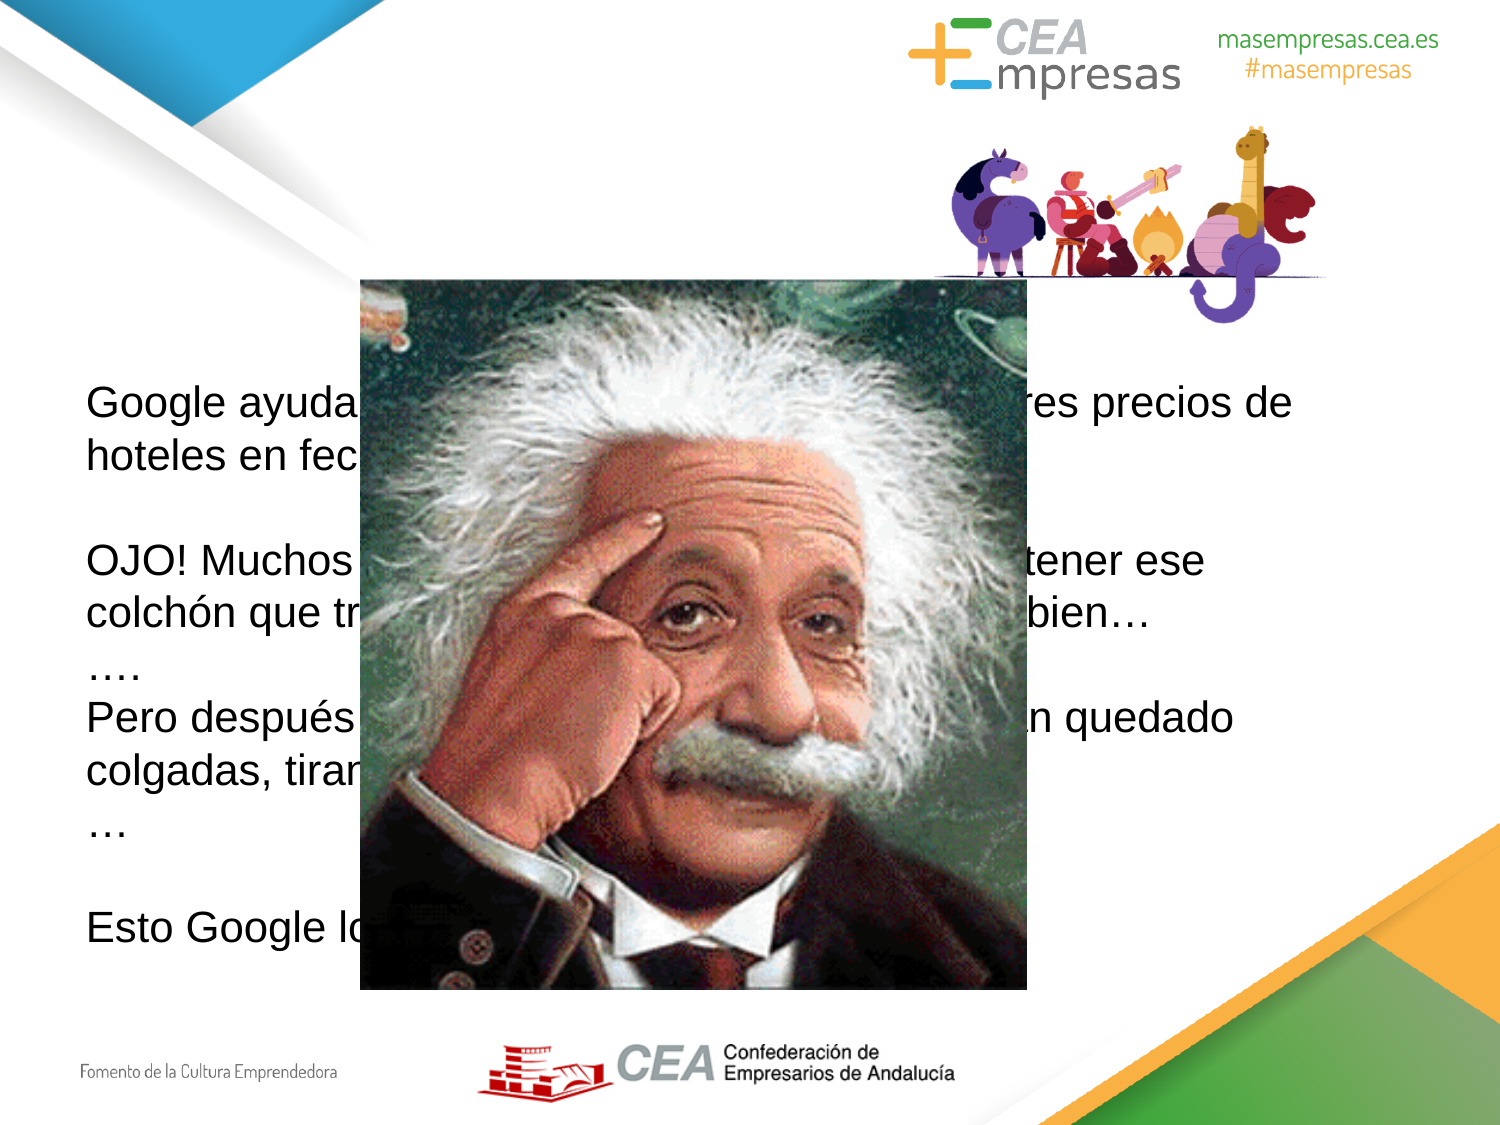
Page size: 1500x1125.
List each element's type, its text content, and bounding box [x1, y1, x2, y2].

text_box Google ayuda a los usuarios a escoger los mejores precios de hoteles en fechas especiales (Peak Dates) OJO! Muchos RM empiezan a vender bajo para tener ese colchón que tranquilice a las ventas. Hasta aquí bien… …. Pero después cuando ciertas habitaciones se han quedado colgadas, tiran los precios a última hora… … Esto Google lo sabe y lo monitoriza [71, 302, 1335, 1024]
picture [1216, 32, 1441, 87]
picture [0, 0, 1341, 990]
picture [968, 818, 1500, 1125]
picture [908, 18, 1180, 100]
picture [476, 1044, 955, 1103]
picture [81, 1063, 337, 1082]
